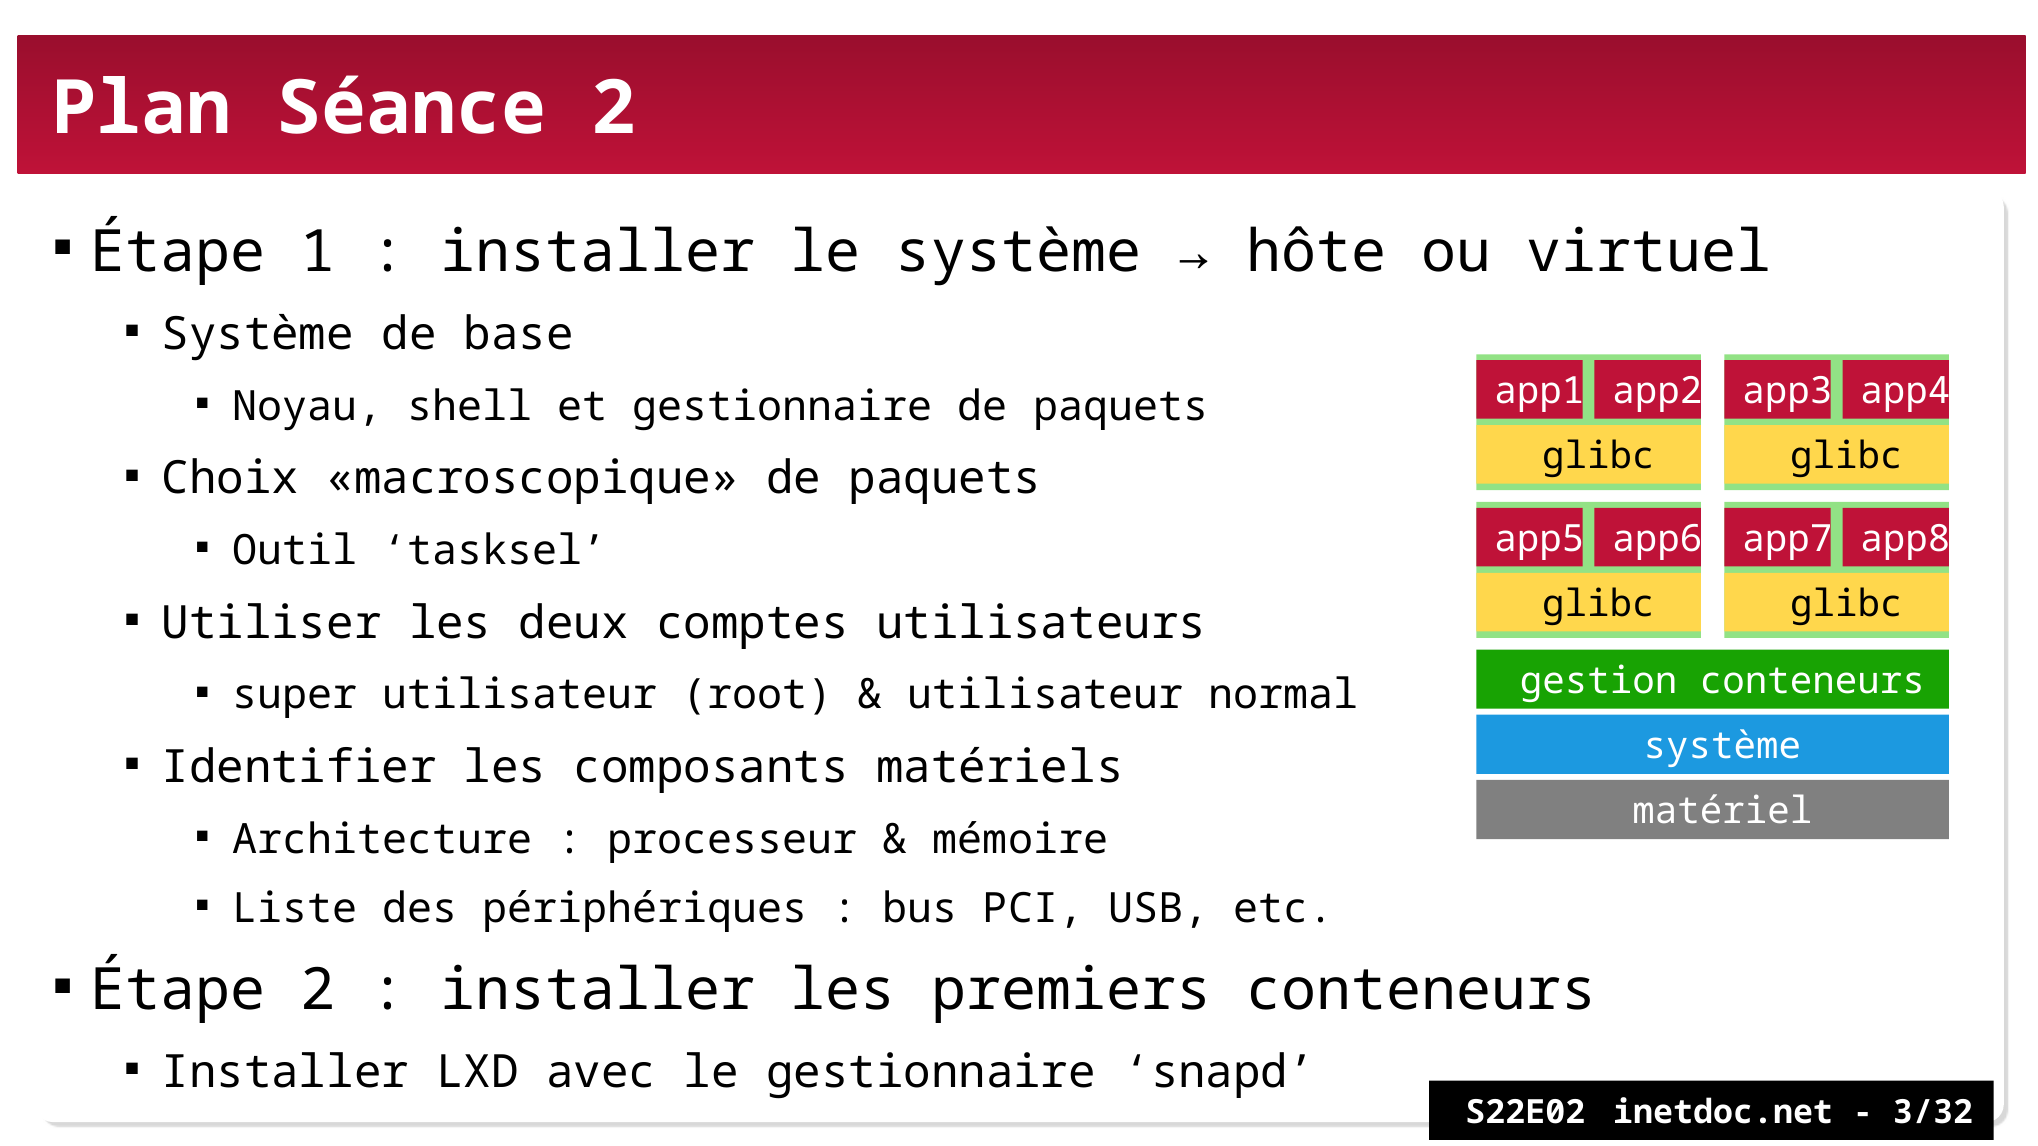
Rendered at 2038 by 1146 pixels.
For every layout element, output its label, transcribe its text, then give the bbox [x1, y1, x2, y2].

text_box système [1476, 714, 1949, 774]
text_box [1476, 484, 1701, 491]
text_box [1476, 354, 1701, 425]
text_box [1476, 632, 1701, 638]
text_box app4 [1842, 360, 1949, 419]
text_box Étape 1 : installer le système → hôte ou virtuel Système de base Noyau, shell et gestionnaire de paquets Choix «macroscopique» de paquets Outil ‘tasksel’ Utiliser les deux comptes utilisateurs super utilisateur (root) & utilisateur normal Identifier les composants matériels Architecture : processeur & mémoire Liste des périphériques : bus PCI, USB, etc. Étape 2 : installer les premiers conteneurs Installer LXD avec le gestionnaire ‘snapd’ [35, 188, 2004, 1123]
text_box app3 [1724, 360, 1831, 419]
text_box [1724, 484, 1949, 491]
text_box glibc [1476, 572, 1701, 632]
text_box matériel [1476, 779, 1949, 840]
text_box app8 [1842, 507, 1949, 567]
text_box app1 [1476, 360, 1583, 419]
text_box S22E02 inetdoc.net - 32/32 [1429, 1080, 1994, 1140]
text_box glibc [1724, 572, 1949, 632]
text_box app2 [1594, 360, 1701, 419]
text_box app6 [1594, 507, 1701, 567]
text_box app5 [1476, 507, 1583, 567]
text_box glibc [1476, 425, 1701, 484]
text_box glibc [1724, 425, 1949, 484]
text_box app7 [1724, 507, 1831, 567]
text_box Plan Séance 2 [17, 35, 2026, 174]
text_box [1724, 354, 1949, 425]
text_box gestion conteneurs [1476, 649, 1949, 709]
text_box [1724, 632, 1949, 638]
text_box [1724, 501, 1949, 572]
text_box [1476, 501, 1701, 572]
